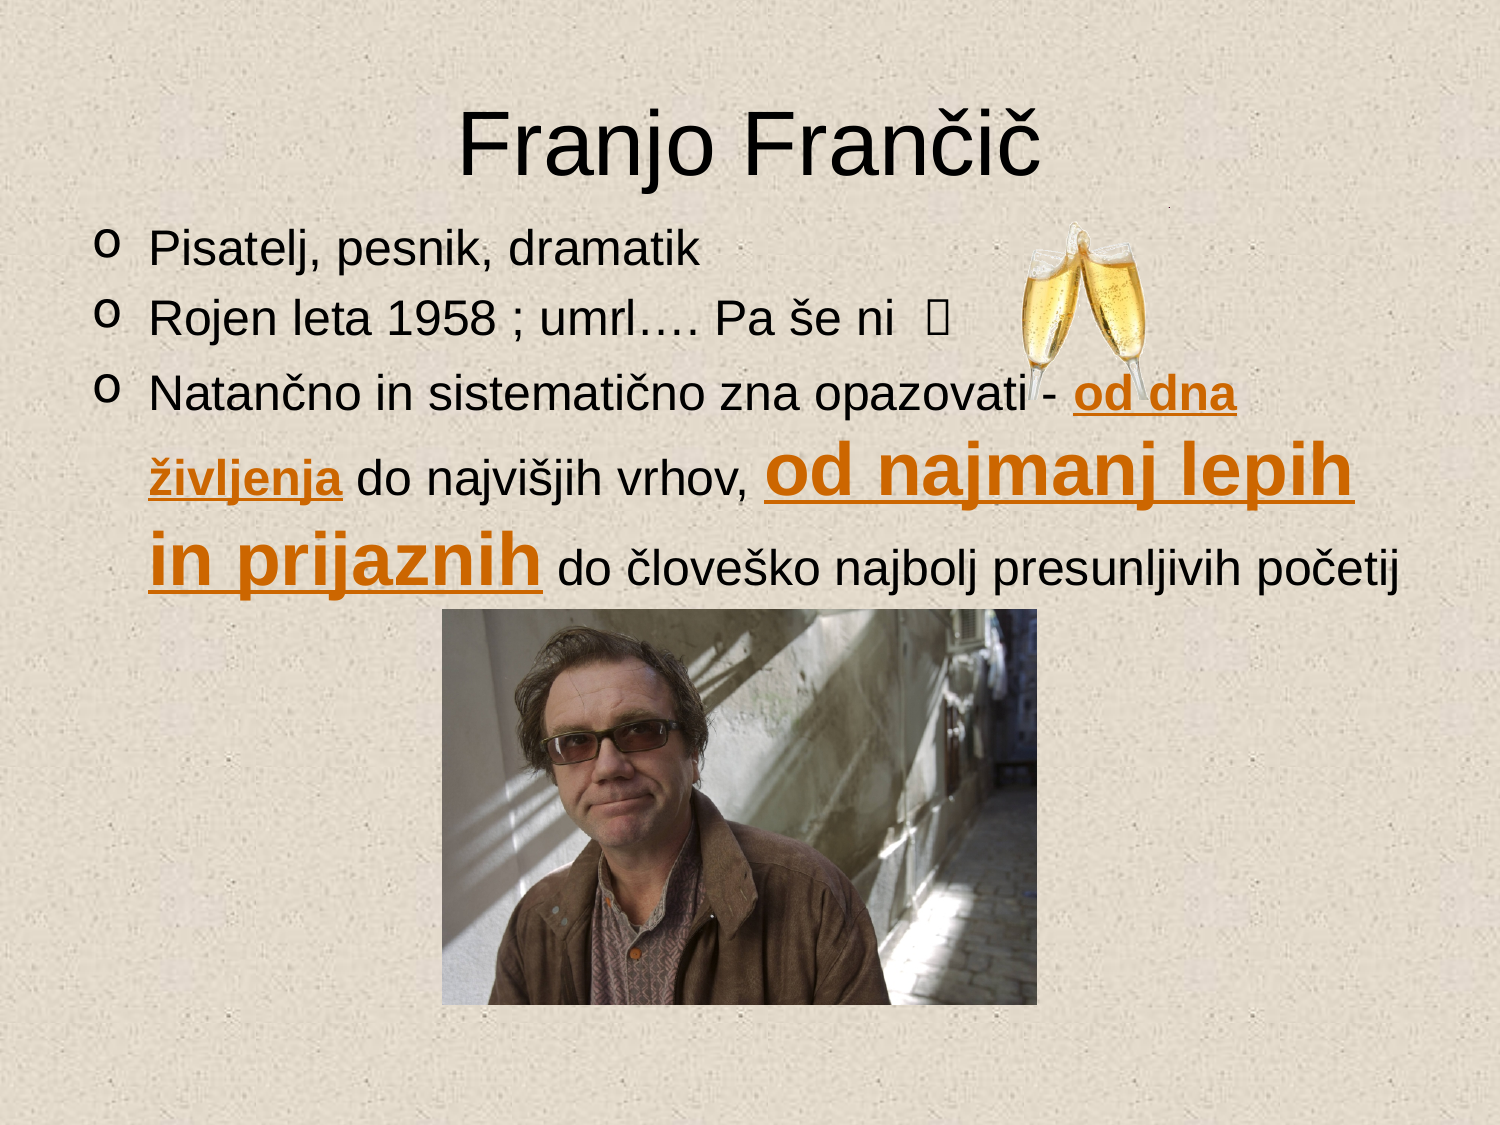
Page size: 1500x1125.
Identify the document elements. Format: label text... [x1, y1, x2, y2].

list Pisatelj, pesnik, dramatik Rojen leta 1958 ; umrl…. Pa še ni  Natančno in sistematično zna opazovati - od dna življenja do najvišjih vrhov, od najmanj lepih in prijaznih do človeško najbolj presunljivih početij [76, 208, 1427, 951]
title Franjo Frančič [75, 45, 1425, 233]
picture [0, 0, 1500, 1125]
